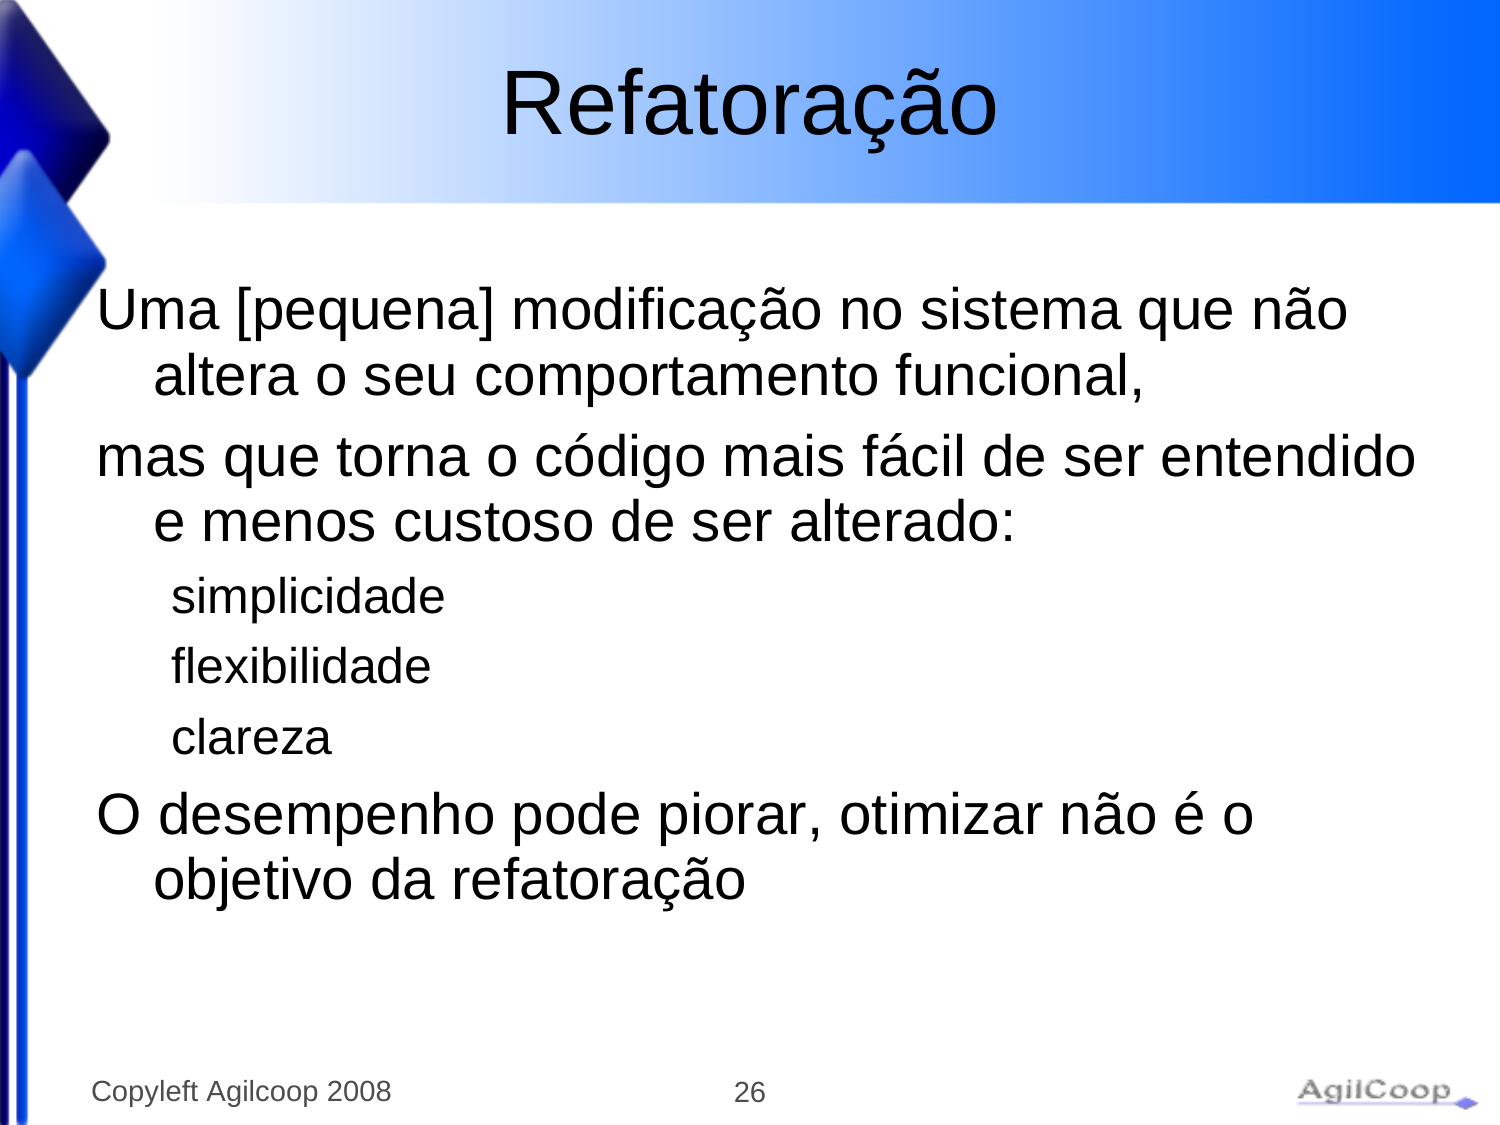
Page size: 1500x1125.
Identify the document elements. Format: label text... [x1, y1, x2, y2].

list Uma [pequena] modificação no sistema que não altera o seu comportamento funcional, mas que torna o código mais fácil de ser entendido e menos custoso de ser alterado: simplicidade flexibilidade clareza O desempenho pode piorar, otimizar não é o objetivo da refatoração [96, 277, 1447, 1010]
picture [0, 0, 1500, 1125]
title Refatoração [75, 8, 1426, 197]
